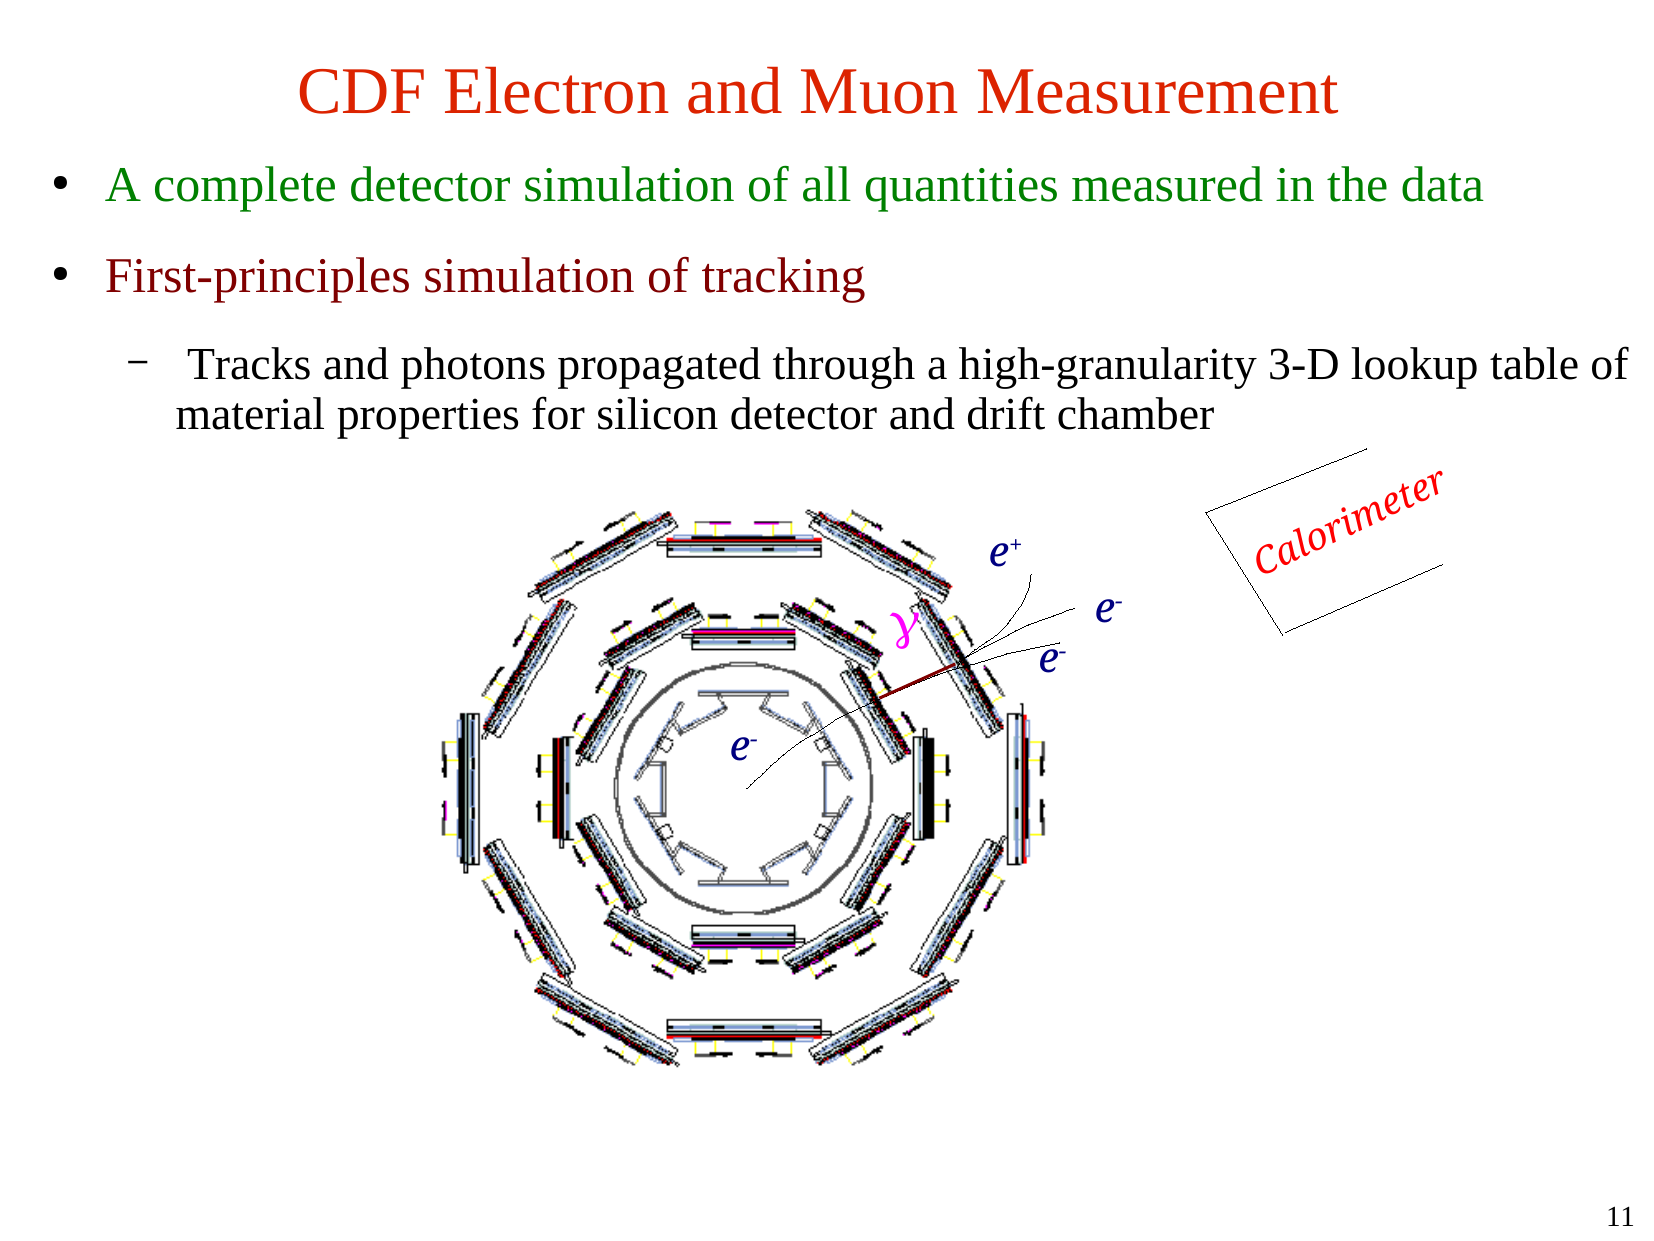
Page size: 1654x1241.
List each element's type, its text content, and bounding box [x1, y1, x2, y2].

text_box e- [1094, 577, 1140, 645]
list A complete detector simulation of all quantities measured in the data First-principles simulation of tracking Tracks and photons propagated through a high-granularity 3-D lookup table of material properties for silicon detector and drift chamber At each material interaction, calculate Ionization energy loss according to complete Bethe-Bloch formula Generate bremsstrahlung photons down to 4 MeV, using detailed cross section and spectrum calculations Simulate photon conversion and compton scattering Propagate bremsstrahlung photons and conversion electrons Simulate multiple Coulomb scattering, including non-Gaussian tail Deposit and smear hits on COT wires, perform full helix fit including optional beam-constraint [33, 1194, 1638, 1223]
text_box [0, 467, 1654, 1194]
title CDF Electron and Muon Measurement [121, 37, 1534, 145]
text_box Calorimeter [1243, 451, 1461, 595]
picture [424, 472, 1070, 1112]
text_box e+ [988, 521, 1035, 589]
text_box e- [729, 715, 773, 783]
list A complete detector simulation of all quantities measured in the data First-principles simulation of tracking Tracks and photons propagated through a high-granularity 3-D lookup table of material properties for silicon detector and drift chamber At each material interaction, calculate Ionization energy loss according to complete Bethe-Bloch formula Generate bremsstrahlung photons down to 4 MeV, using detailed cross section and spectrum calculations Simulate photon conversion and compton scattering Propagate bremsstrahlung photons and conversion electrons Simulate multiple Coulomb scattering, including non-Gaussian tail Deposit and smear hits on COT wires, perform full helix fit including optional beam-constraint [33, 157, 1638, 467]
text_box e- [1038, 627, 1078, 695]
text_box  [890, 601, 934, 682]
